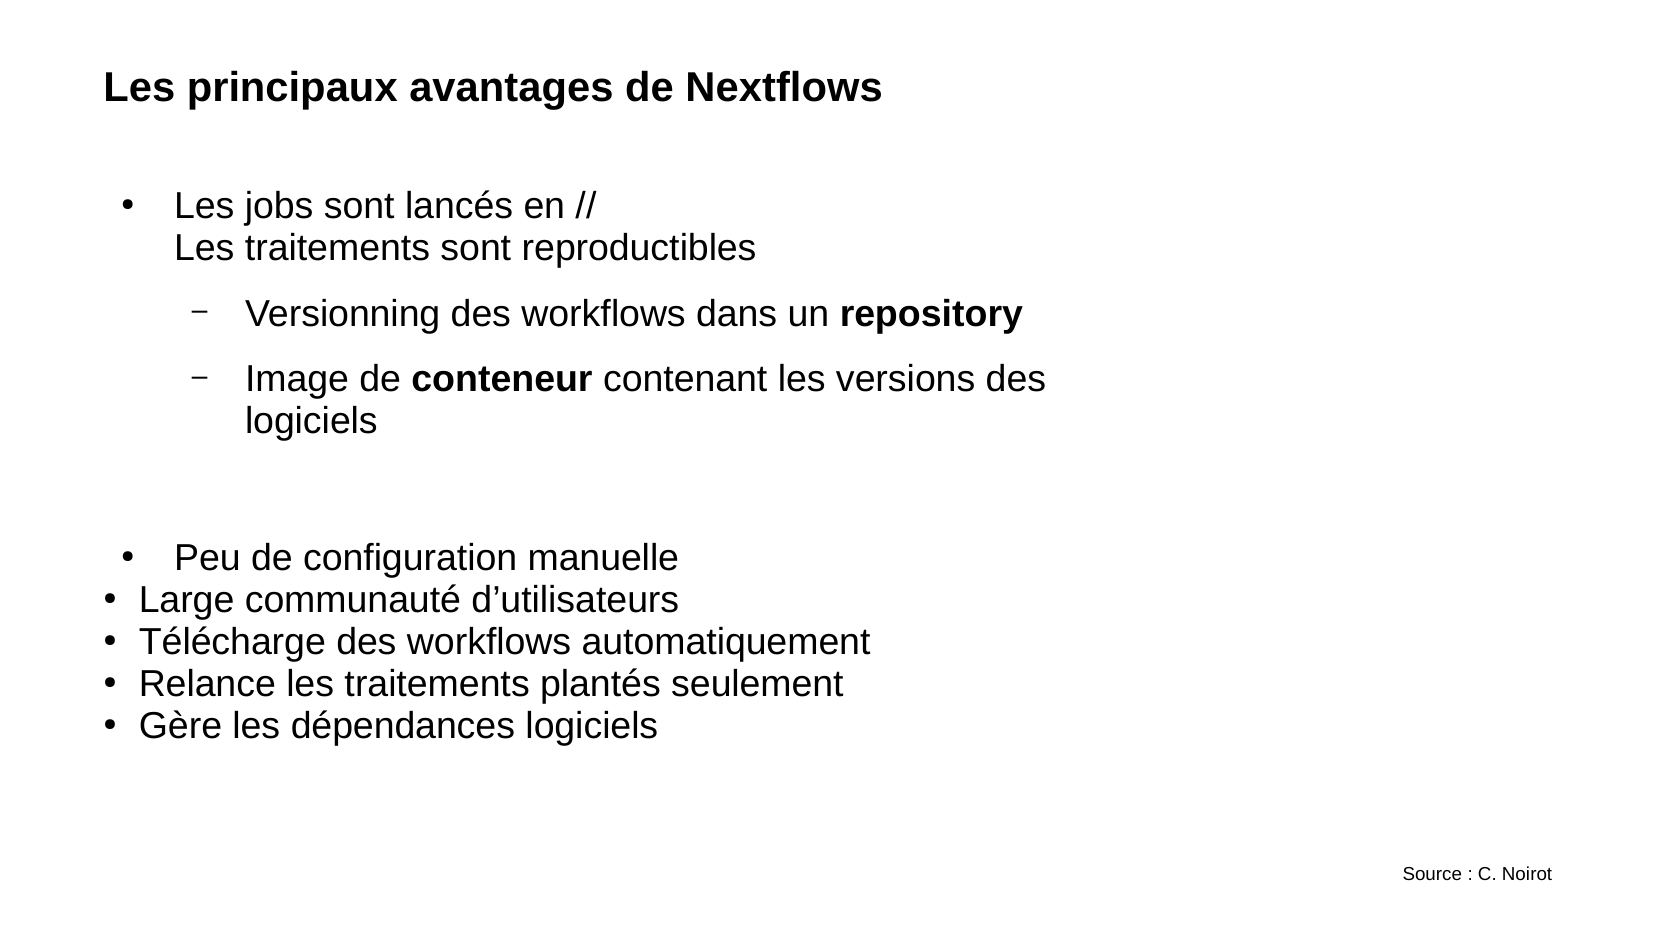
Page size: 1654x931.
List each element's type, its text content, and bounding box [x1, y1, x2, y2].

text_box Source : C. Noirot [1387, 856, 1568, 893]
text_box Les principaux avantages de Nextflows [88, 56, 898, 119]
text_box Les jobs sont lancés en // Les traitements sont reproductibles Versionning des workflows dans un repository Image de conteneur contenant les versions des logiciels Peu de configuration manuelle Large communauté d’utilisateurs Télécharge des workflows automatiquement Relance les traitements plantés seulement Gère les dépendances logiciels [88, 177, 1063, 755]
